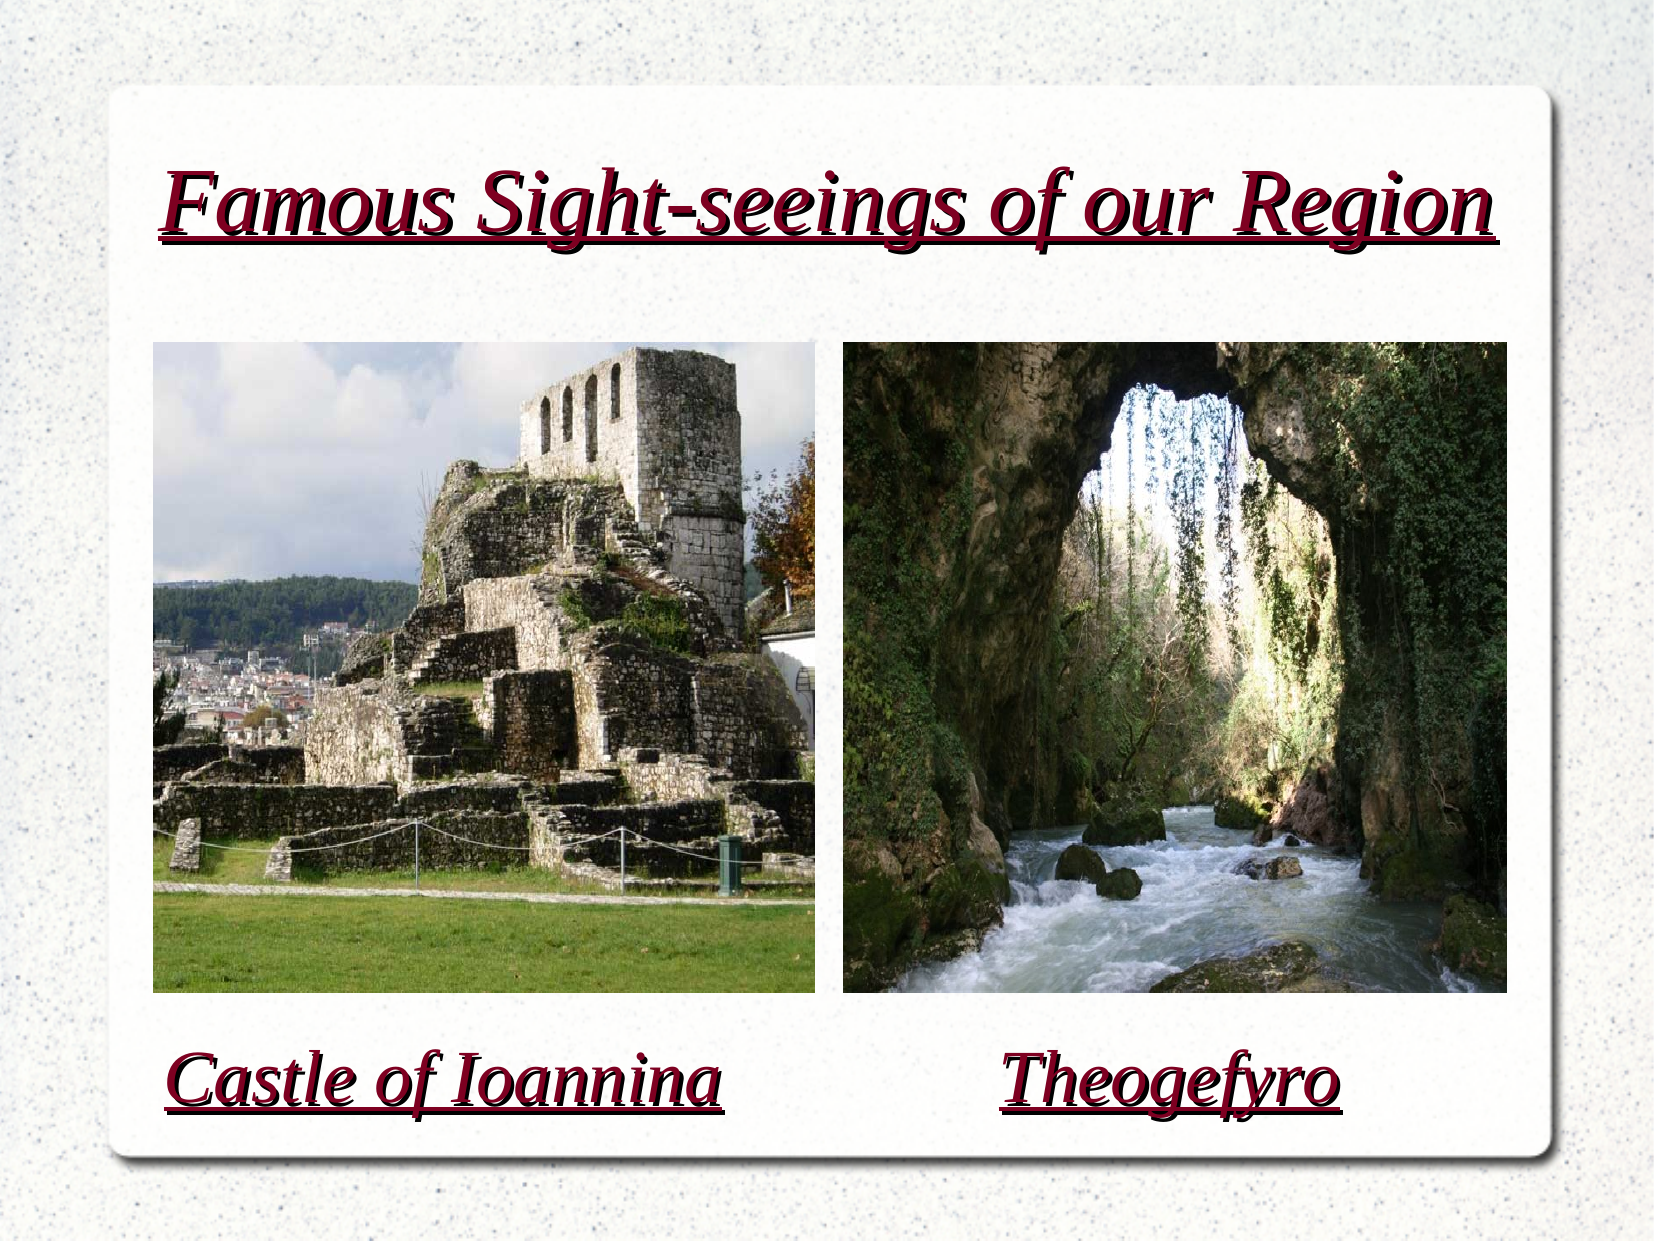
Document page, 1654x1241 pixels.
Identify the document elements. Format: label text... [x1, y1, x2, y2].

title Castle of Ioannina [88, 974, 460, 1182]
title Theogefyro [460, 974, 1654, 1182]
picture [0, 0, 1654, 1241]
title Famous Sight-seeings of our Region [118, 96, 1536, 304]
